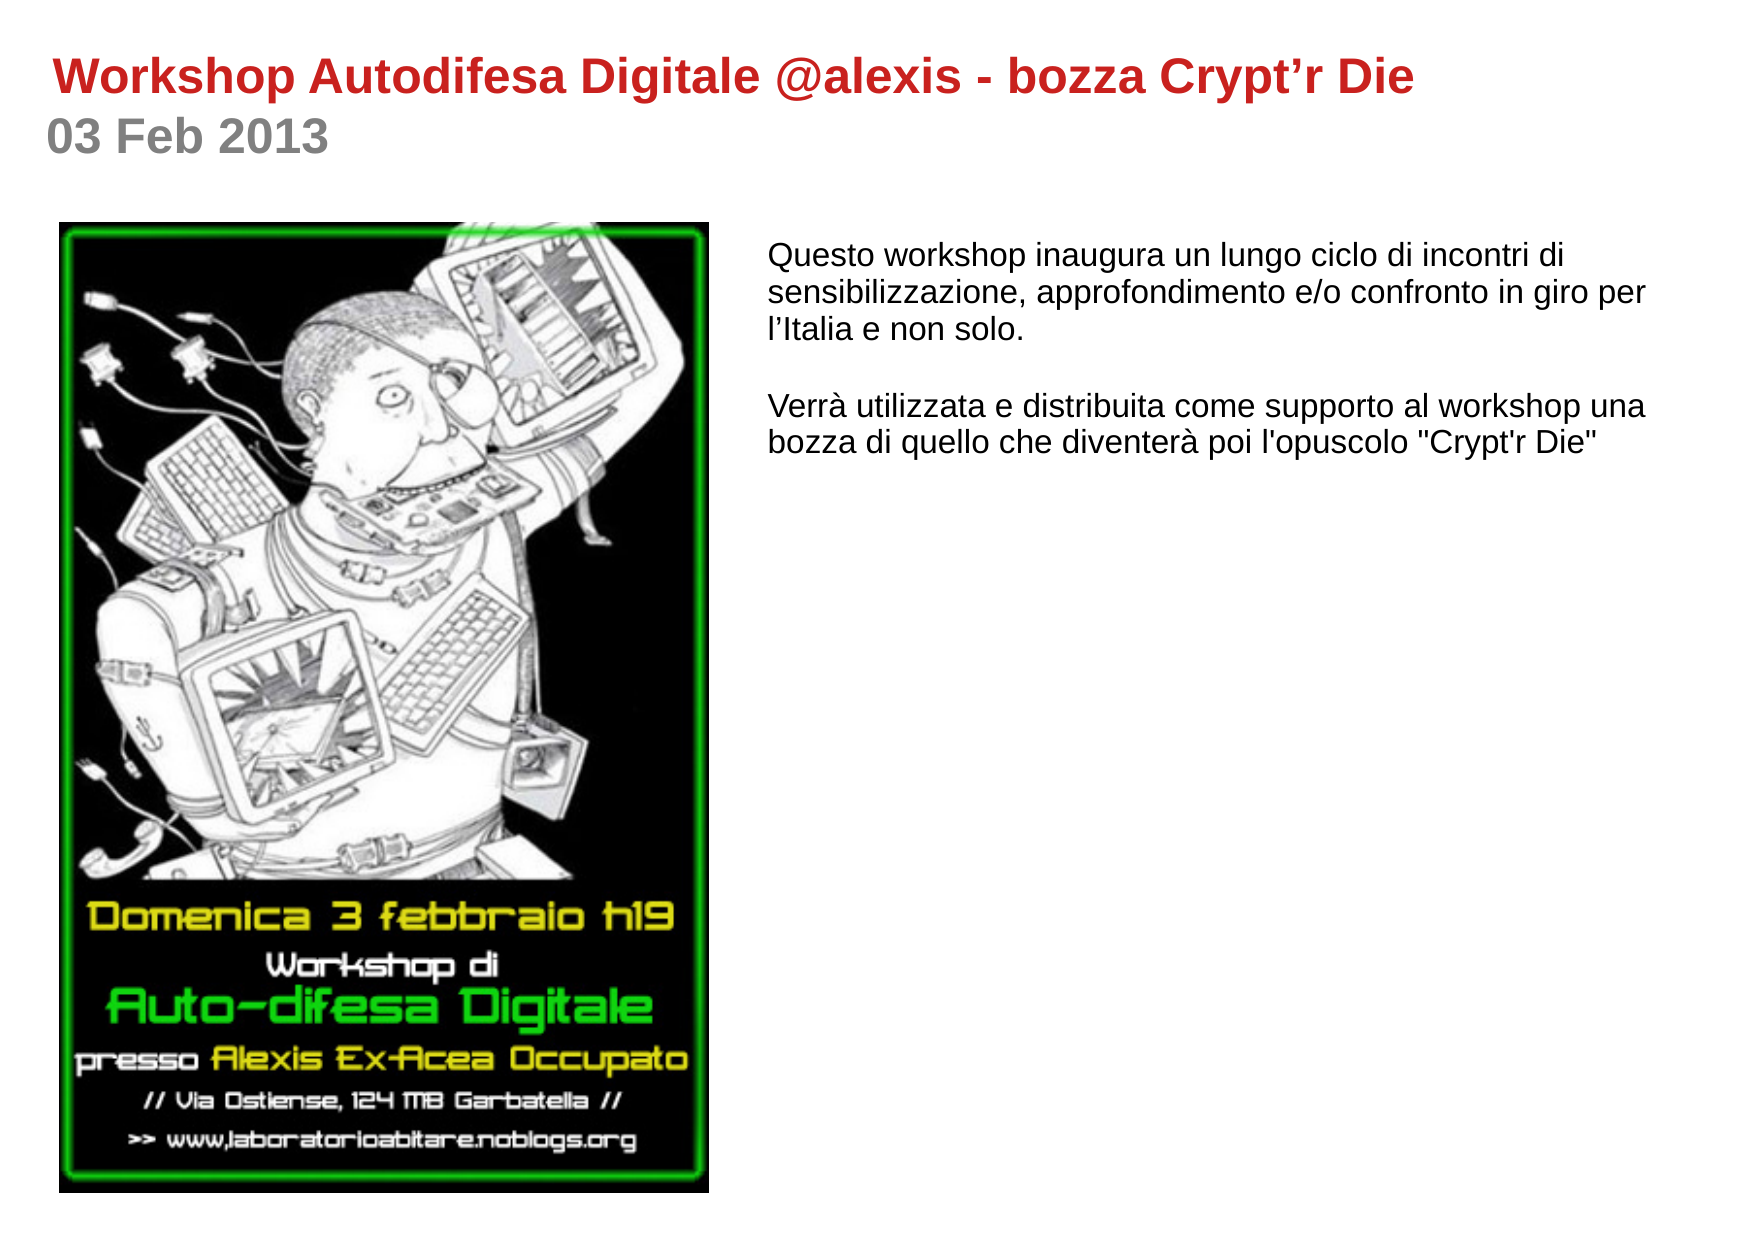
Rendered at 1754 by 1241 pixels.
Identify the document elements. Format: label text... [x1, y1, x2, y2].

subtitle Questo workshop inaugura un lungo ciclo di incontri di sensibilizzazione, approfondimento e/o confronto in giro per l’Italia e non solo. Verrà utilizzata e distribuita come supporto al workshop una bozza di quello che diventerà poi l'opuscolo "Crypt'r Die" [767, 236, 1692, 1182]
text_box 03 Feb 2013 [31, 101, 768, 178]
title Workshop Autodifesa Digitale @alexis - bozza Crypt’r Die [52, 39, 1713, 114]
picture [59, 222, 709, 1193]
